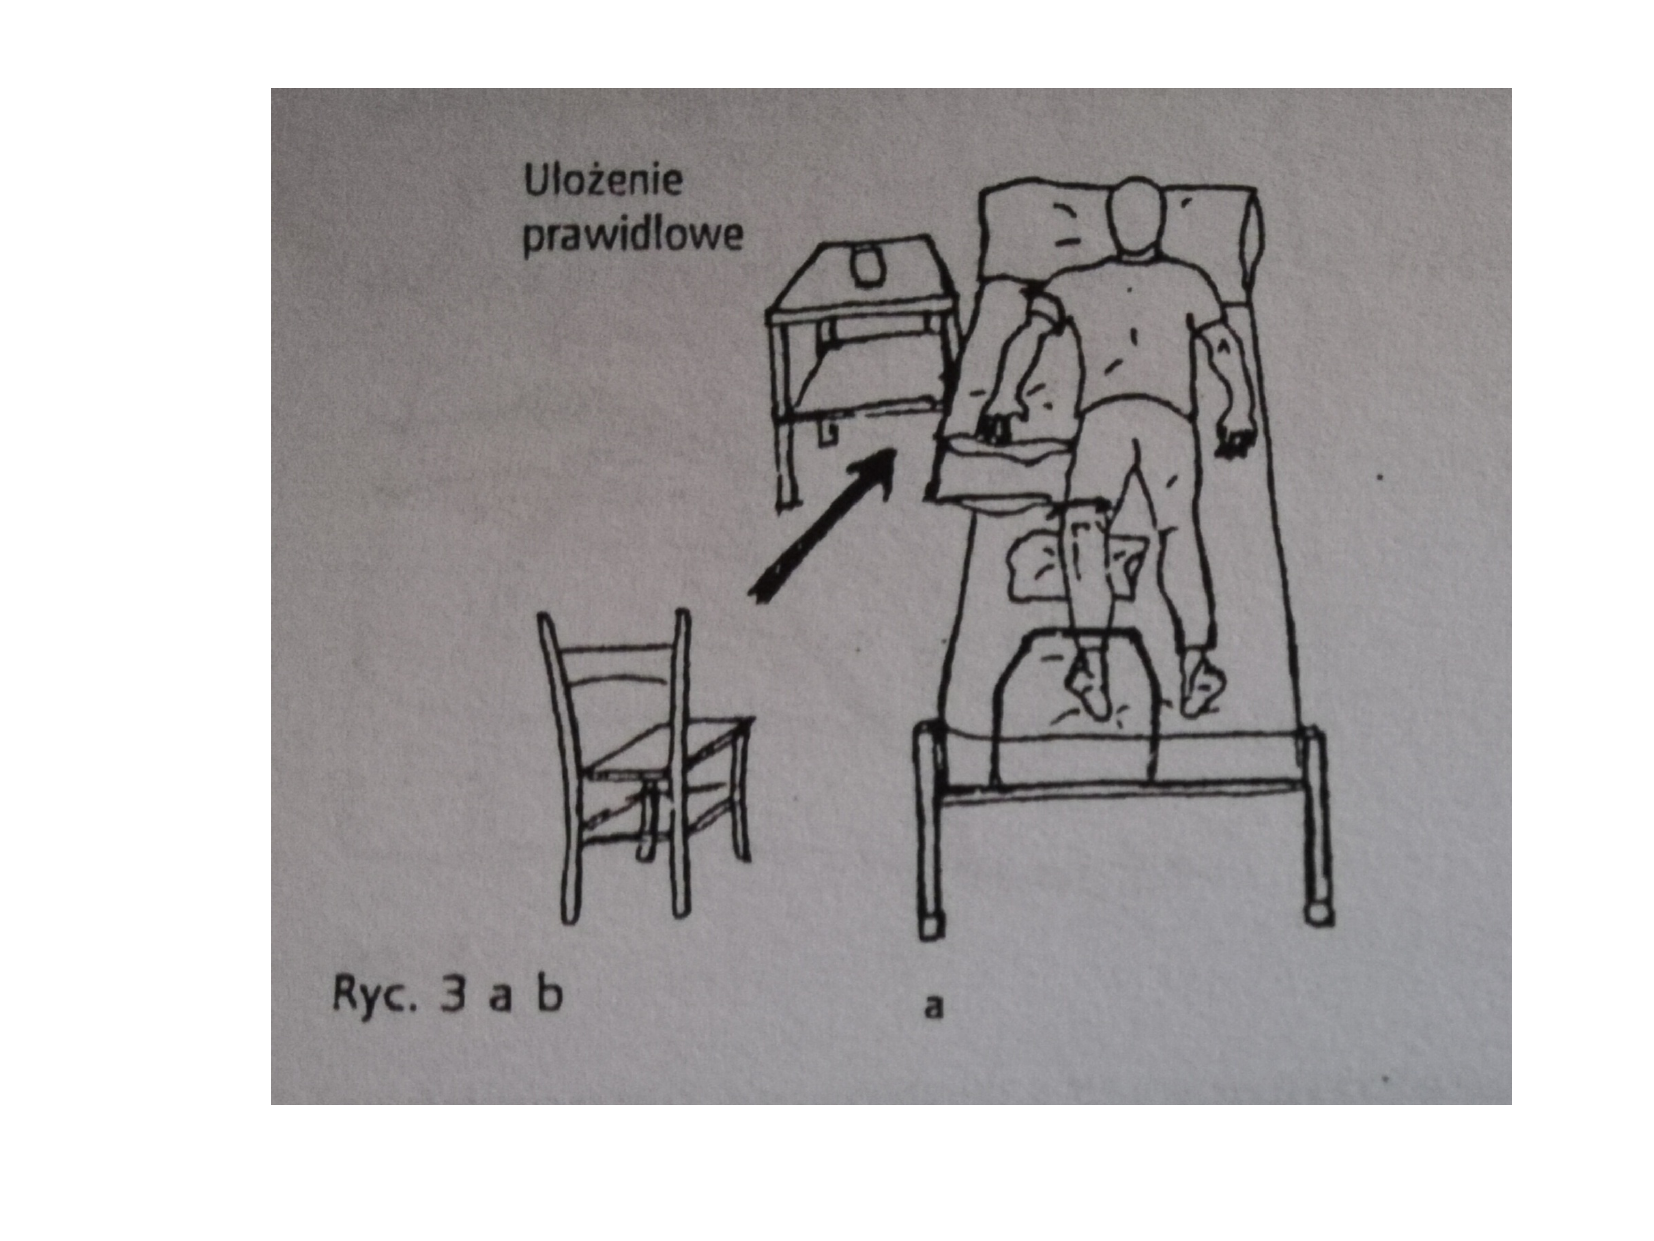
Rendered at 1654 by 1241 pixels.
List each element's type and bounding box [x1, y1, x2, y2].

picture [271, 88, 1512, 1105]
